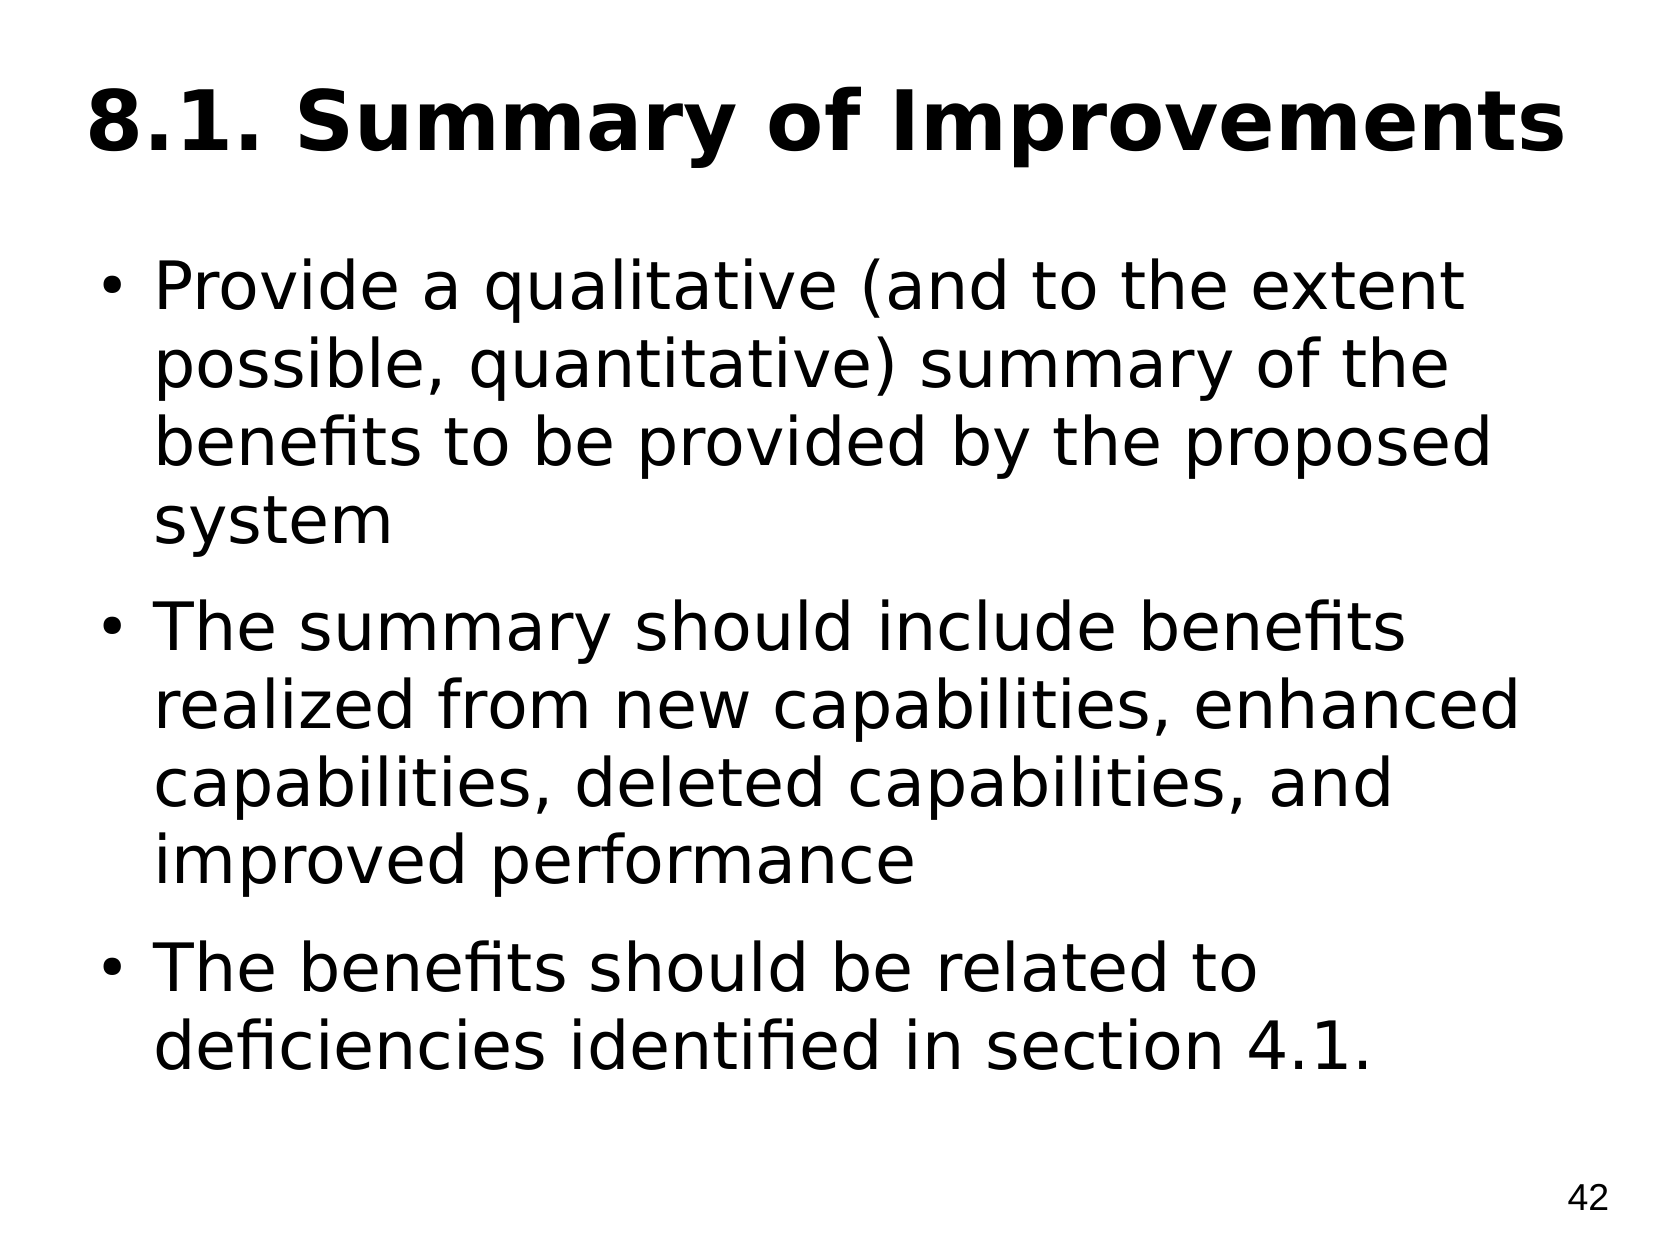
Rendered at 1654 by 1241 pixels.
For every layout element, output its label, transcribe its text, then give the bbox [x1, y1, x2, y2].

title 8.1. Summary of Improvements [82, 49, 1571, 195]
list Provide a qualitative (and to the extent possible, quantitative) summary of the benefits to be provided by the proposed system The summary should include benefits realized from new capabilities, enhanced capabilities, deleted capabilities, and improved performance The benefits should be related to deficiencies identified in section 4.1. [82, 248, 1538, 1186]
